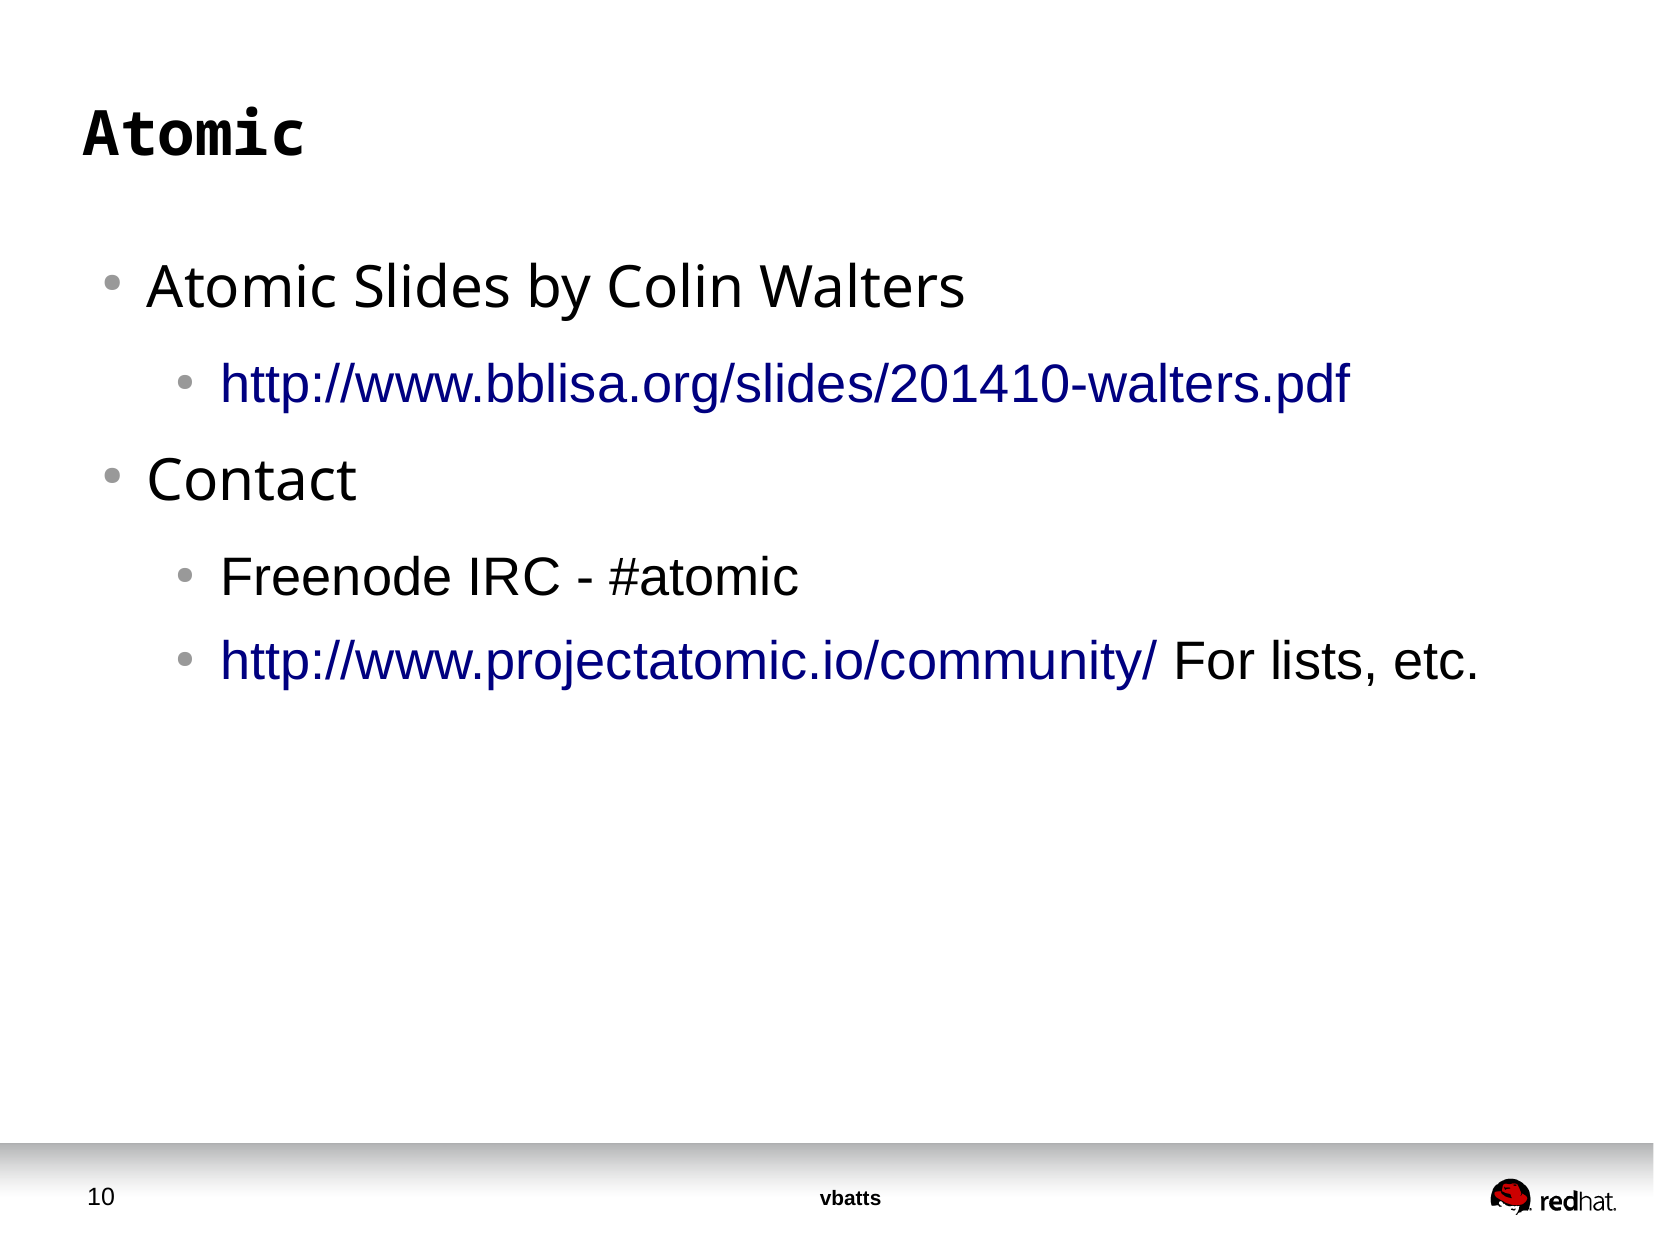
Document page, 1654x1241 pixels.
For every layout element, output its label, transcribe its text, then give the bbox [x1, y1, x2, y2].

title Atomic [82, 37, 1571, 226]
picture [0, 1143, 1654, 1241]
list Atomic Slides by Colin Walters http://www.bblisa.org/slides/201410-walters.pdf Contact Freenode IRC - #atomic http://www.projectatomic.io/community/ For lists, etc. [86, 244, 1576, 1039]
